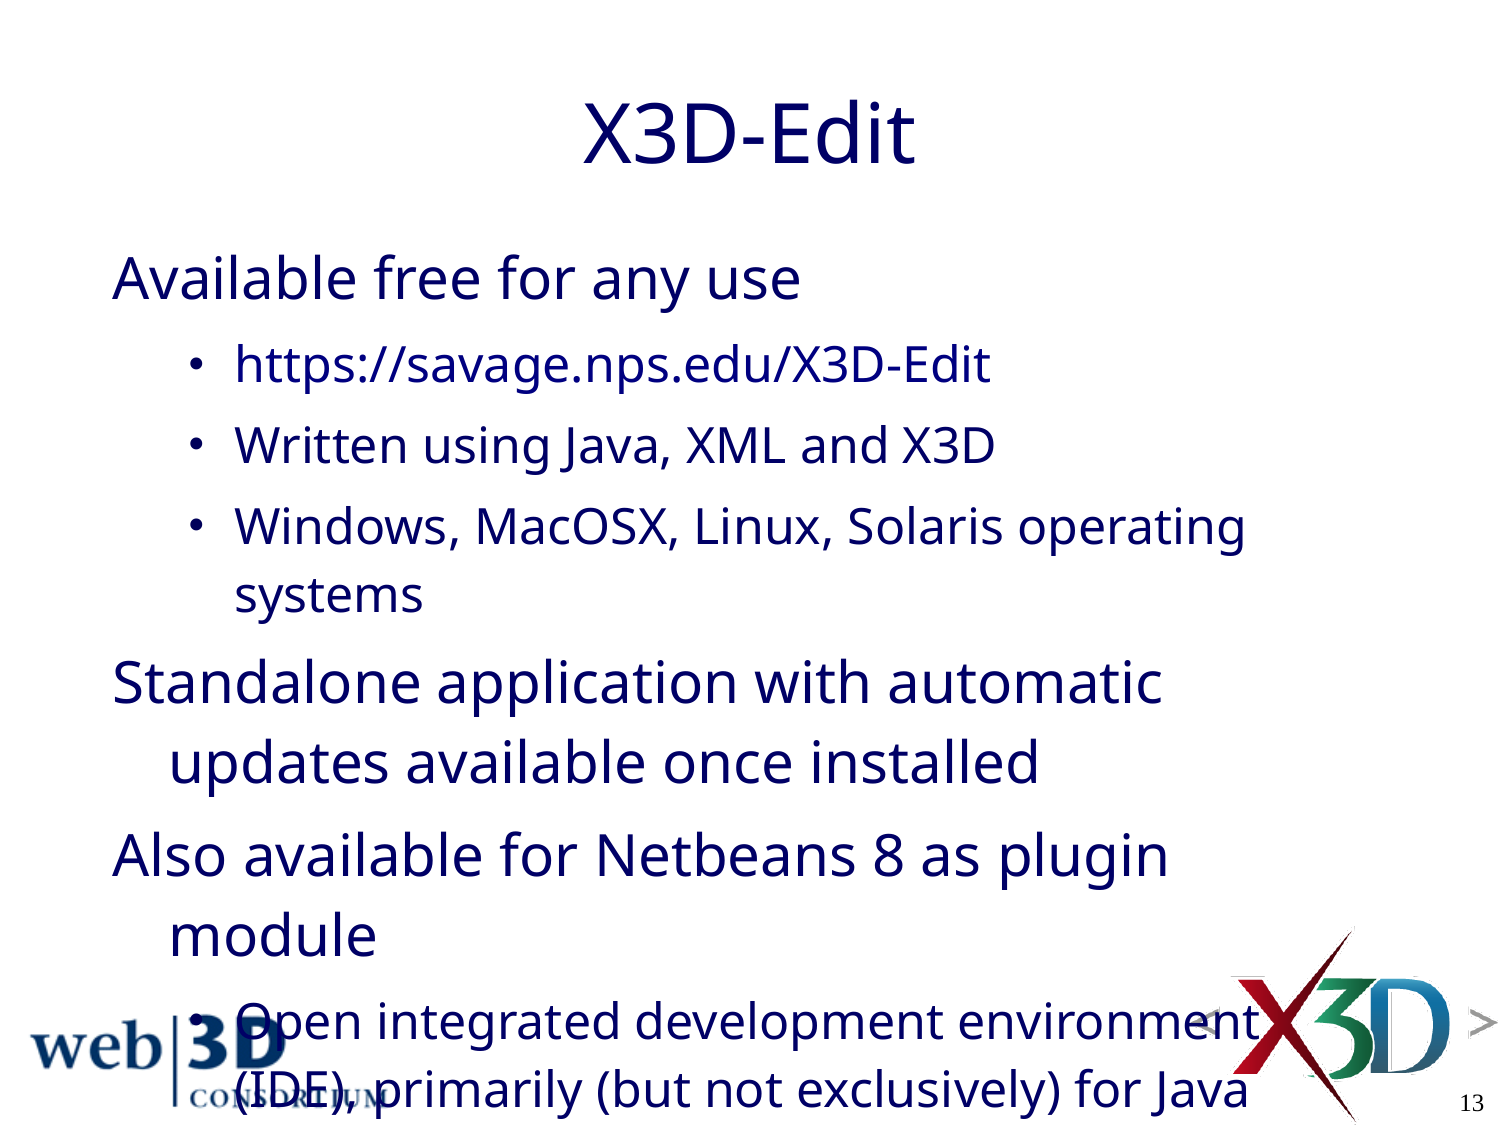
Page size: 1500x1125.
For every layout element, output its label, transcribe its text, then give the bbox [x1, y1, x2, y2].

list Available free for any use https://savage.nps.edu/X3D-Edit Written using Java, XML and X3D Windows, MacOSX, Linux, Solaris operating systems Standalone application with automatic updates available once installed Also available for Netbeans 8 as plugin module Open integrated development environment (IDE), primarily (but not exclusively) for Java http://www.netbeans.org [112, 237, 1388, 1001]
title X3D-Edit [112, 37, 1388, 226]
picture [381, 1083, 395, 1104]
picture [12, 998, 413, 1118]
picture [1187, 926, 1500, 1125]
picture [1189, 1015, 1203, 1023]
